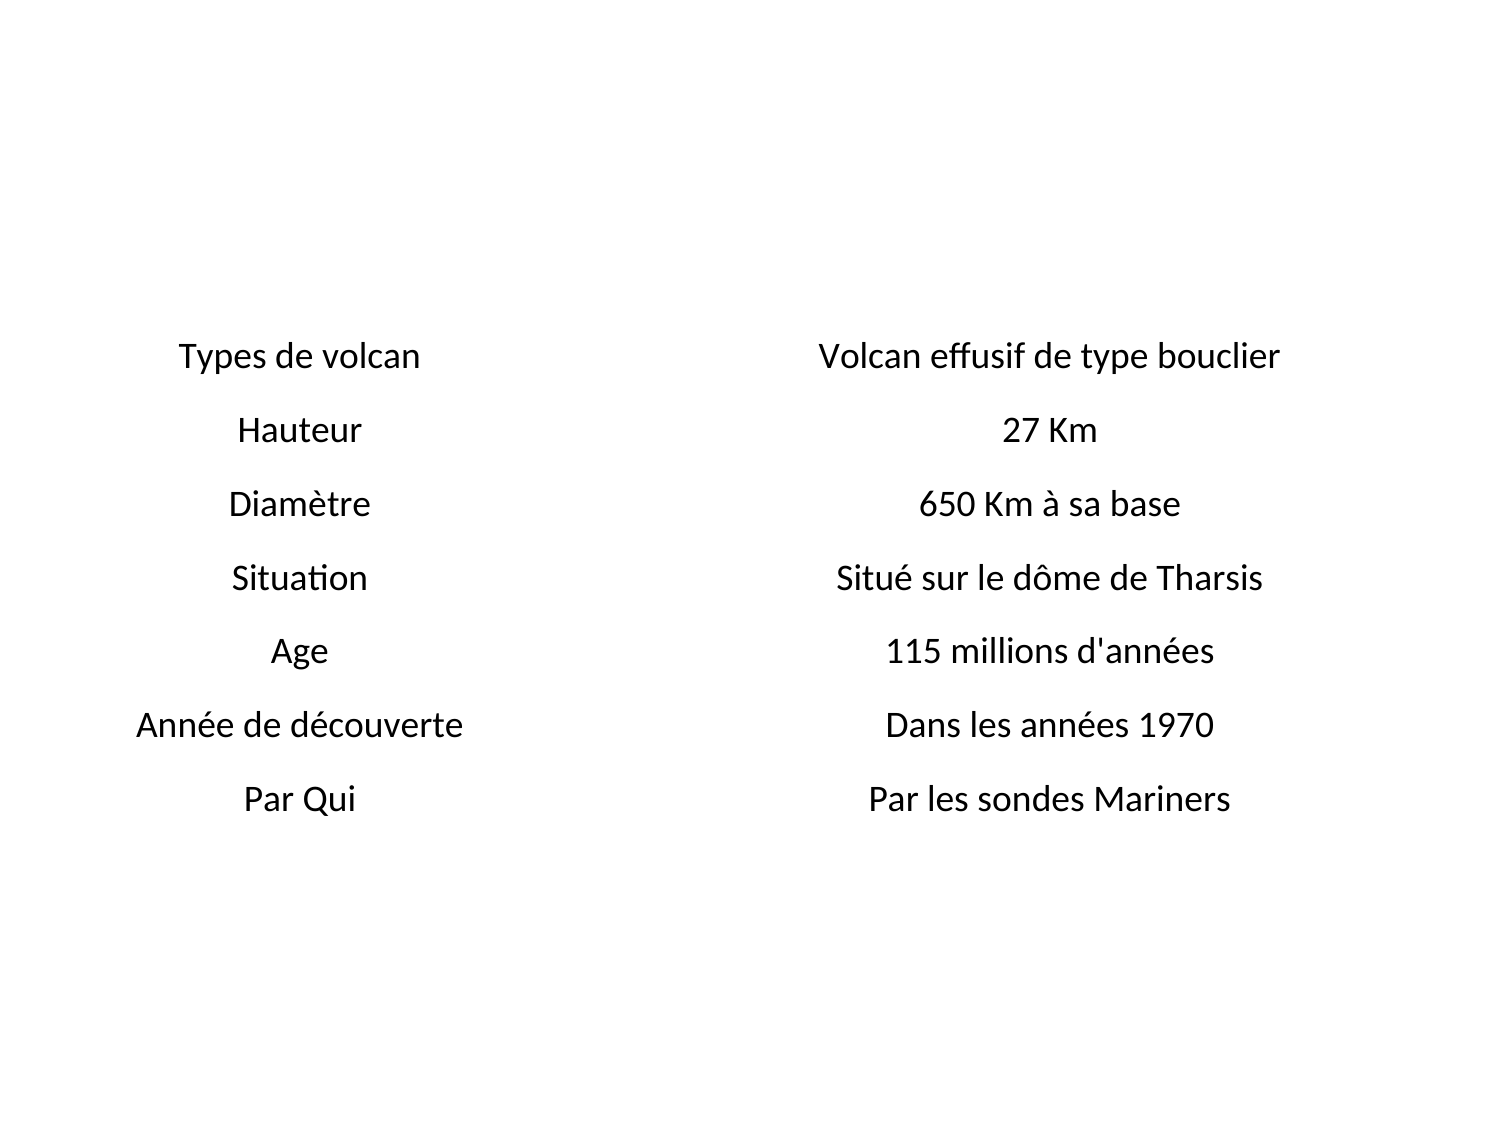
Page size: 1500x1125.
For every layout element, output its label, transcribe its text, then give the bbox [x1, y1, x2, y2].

table_cell 27 Km [600, 390, 1500, 464]
table_cell Situé sur le dôme de Tharsis [600, 538, 1500, 611]
table_cell Dans les années 1970 [600, 685, 1500, 758]
table_cell Par les sondes Mariners [600, 758, 1500, 832]
table_cell 650 Km à sa base [600, 464, 1500, 538]
table_cell Situation [0, 538, 600, 611]
table_cell Diamètre [0, 464, 600, 538]
table_cell Hauteur [0, 390, 600, 464]
table_header Volcan effusif de type bouclier [600, 316, 1500, 390]
table_header Types de volcan [0, 316, 600, 390]
table_cell 115 millions d'années [600, 611, 1500, 685]
table_cell Par Qui [0, 758, 600, 832]
table_cell Age [0, 611, 600, 685]
table_cell Année de découverte [0, 685, 600, 758]
